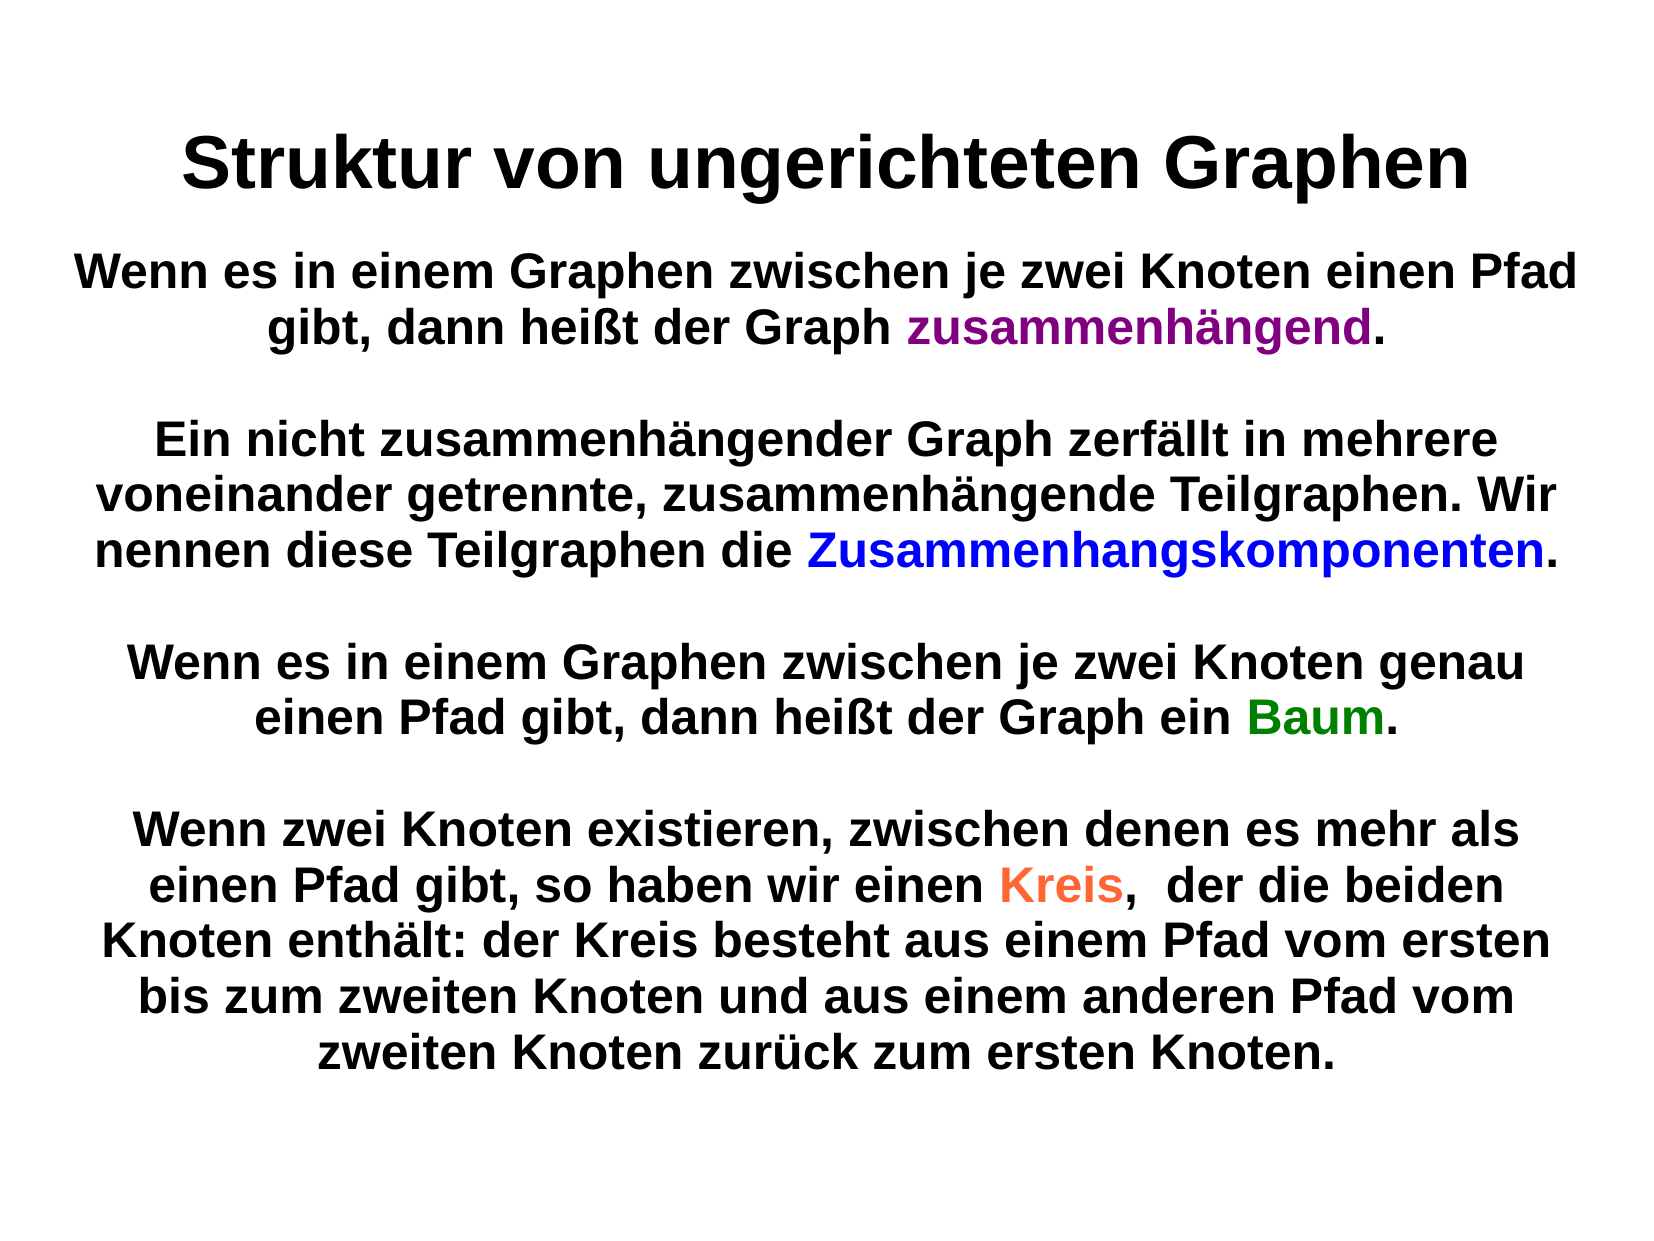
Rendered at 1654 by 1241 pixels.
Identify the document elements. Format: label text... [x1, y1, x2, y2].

text_box Wenn es in einem Graphen zwischen je zwei Knoten einen Pfad gibt, dann heißt der Graph zusammenhängend. Ein nicht zusammenhängender Graph zerfällt in mehrere voneinander getrennte, zusammenhängende Teilgraphen. Wir nennen diese Teilgraphen die Zusammenhangskomponenten. Wenn es in einem Graphen zwischen je zwei Knoten genau einen Pfad gibt, dann heißt der Graph ein Baum. Wenn zwei Knoten existieren, zwischen denen es mehr als einen Pfad gibt, so haben wir einen Kreis, der die beiden Knoten enthält: der Kreis besteht aus einem Pfad vom ersten bis zum zweiten Knoten und aus einem anderen Pfad vom zweiten Knoten zurück zum ersten Knoten. [59, 236, 1595, 1106]
title Struktur von ungerichteten Graphen [88, 118, 1565, 207]
